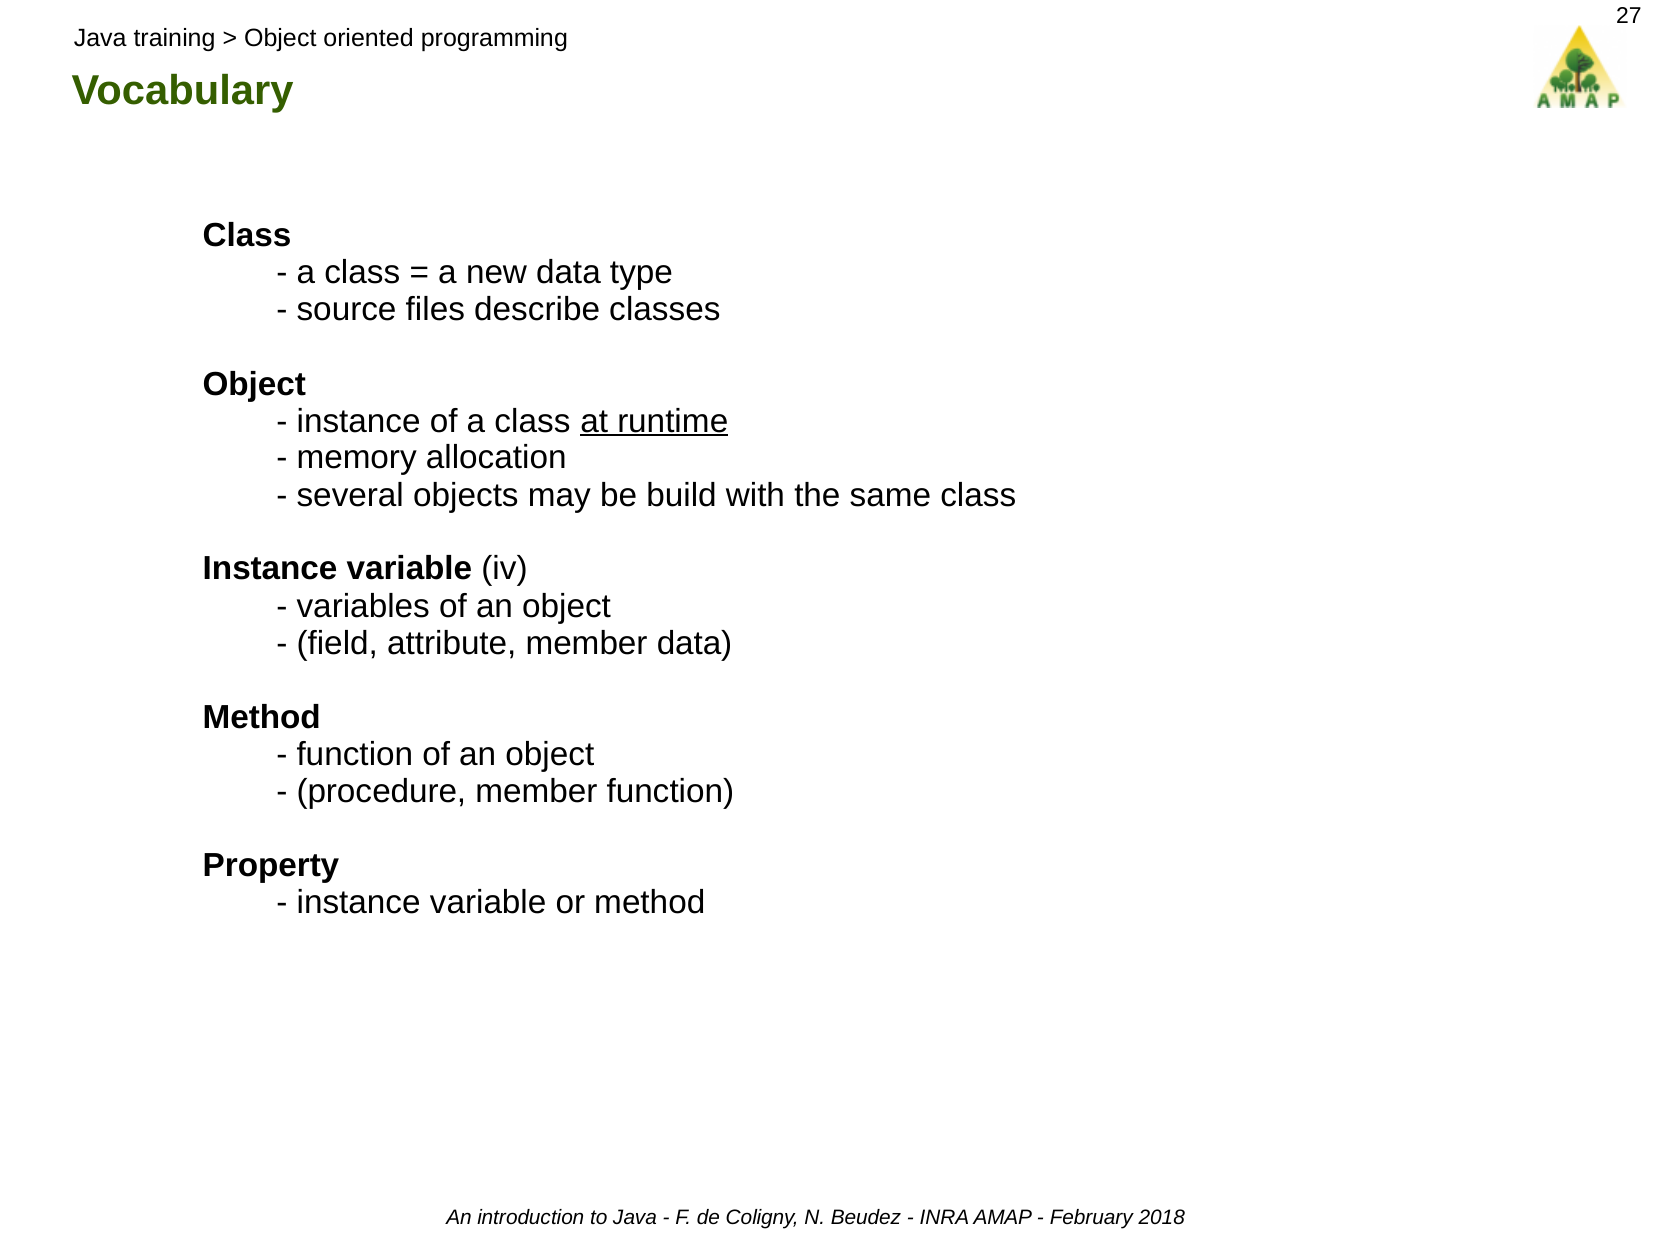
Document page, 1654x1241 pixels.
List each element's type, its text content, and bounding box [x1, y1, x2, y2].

text_box Java training > Object oriented programming [59, 16, 1004, 60]
picture [1533, 25, 1627, 108]
text_box Vocabulary [56, 59, 1120, 121]
text_box Class - a class = a new data type - source files describe classes Object - instance of a class at runtime - memory allocation - several objects may be build with the same class Instance variable (iv) - variables of an object - (field, attribute, member data) Method - function of an object - (procedure, member function) Property - instance variable or method [187, 209, 1241, 937]
